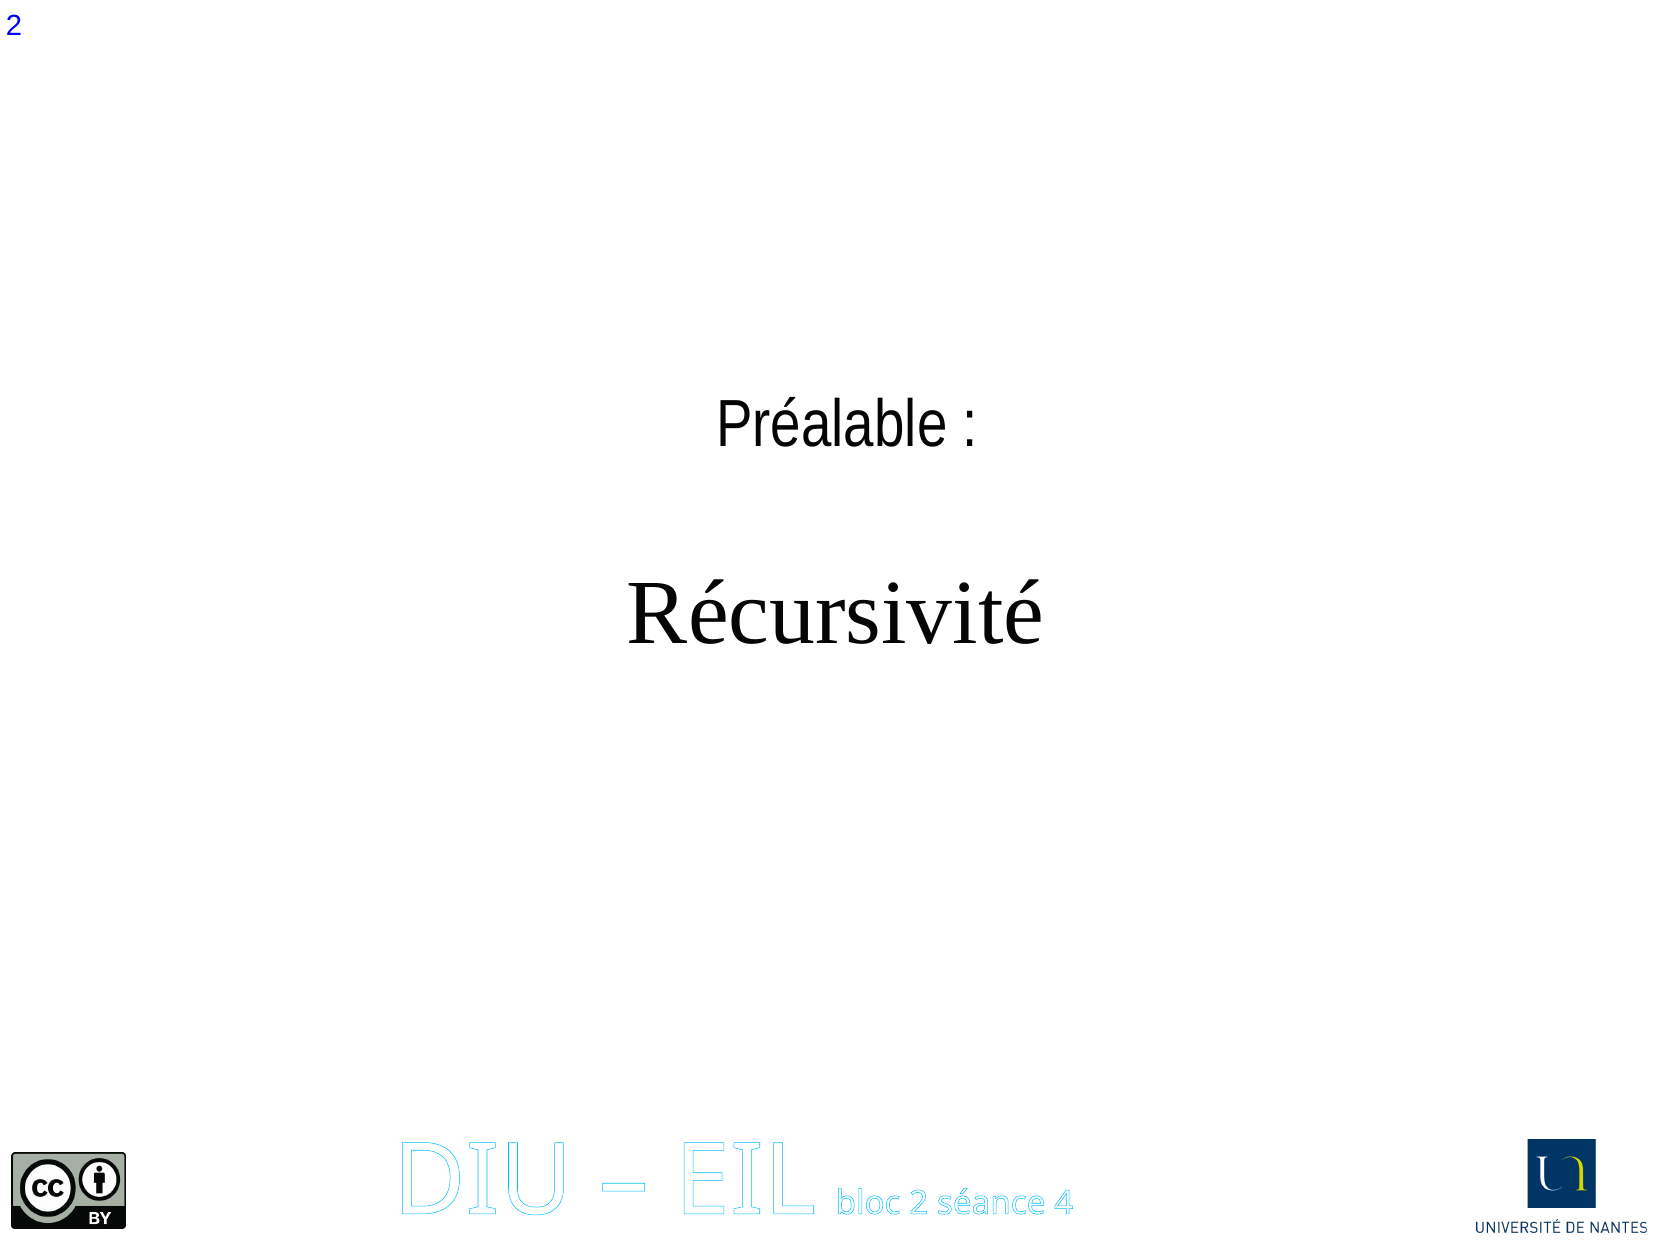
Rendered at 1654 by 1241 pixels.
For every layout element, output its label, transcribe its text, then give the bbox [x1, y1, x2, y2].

picture [886, 1195, 900, 1215]
picture [602, 1182, 645, 1192]
title Préalable : Récursivité [183, 383, 1512, 664]
picture [1028, 1195, 1045, 1215]
picture [773, 1142, 815, 1215]
picture [972, 1195, 988, 1215]
picture [1012, 1195, 1026, 1215]
picture [954, 1188, 971, 1215]
picture [858, 1188, 863, 1215]
picture [508, 1142, 564, 1216]
picture [733, 1142, 761, 1215]
picture [838, 1188, 855, 1215]
picture [1476, 1139, 1647, 1233]
picture [402, 1142, 460, 1215]
picture [469, 1142, 496, 1215]
picture [910, 1189, 927, 1215]
picture [1054, 1189, 1073, 1215]
picture [866, 1195, 884, 1215]
picture [992, 1195, 1009, 1215]
picture [683, 1142, 725, 1215]
picture [11, 1152, 126, 1229]
picture [938, 1195, 952, 1215]
